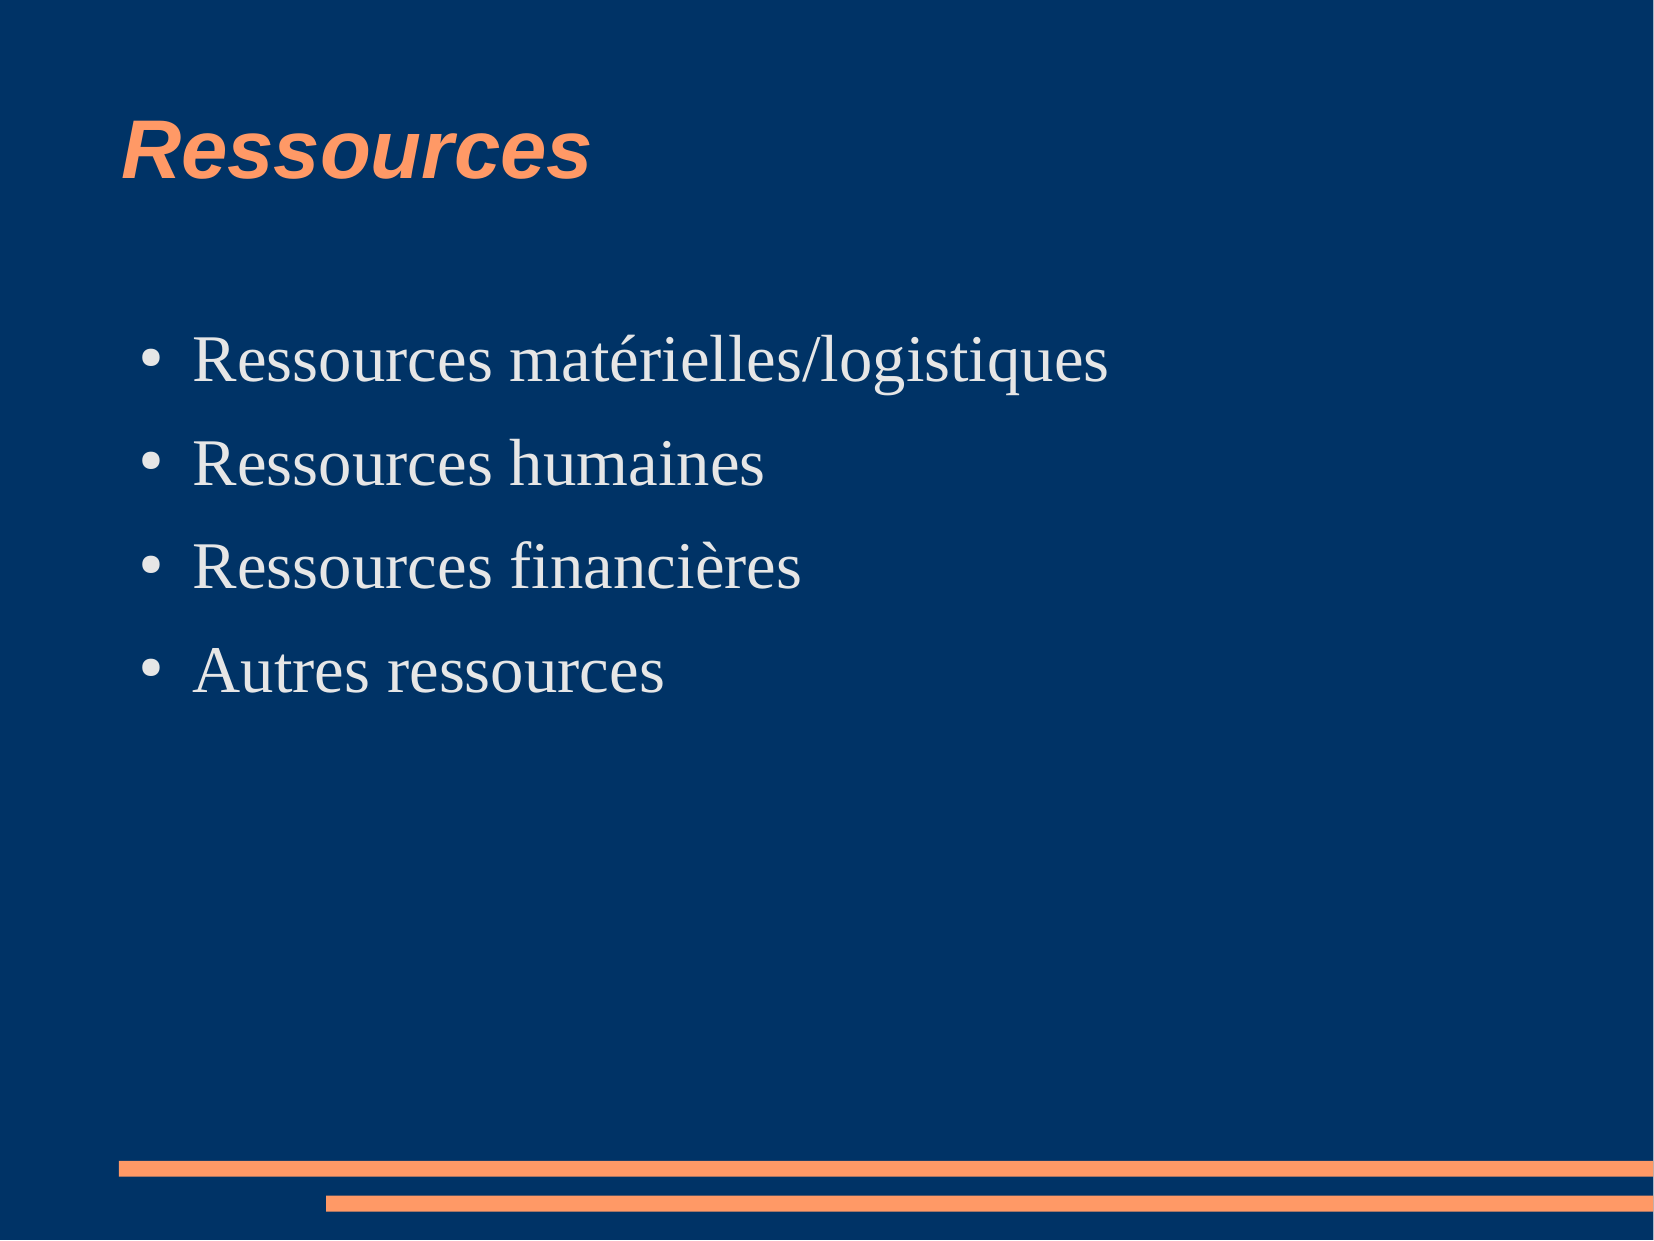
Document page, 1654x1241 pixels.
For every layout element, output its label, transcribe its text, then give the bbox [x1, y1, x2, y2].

list Ressources matérielles/logistiques Ressources humaines Ressources financières Autres ressources [121, 322, 1561, 1126]
title Ressources [121, 53, 1534, 246]
